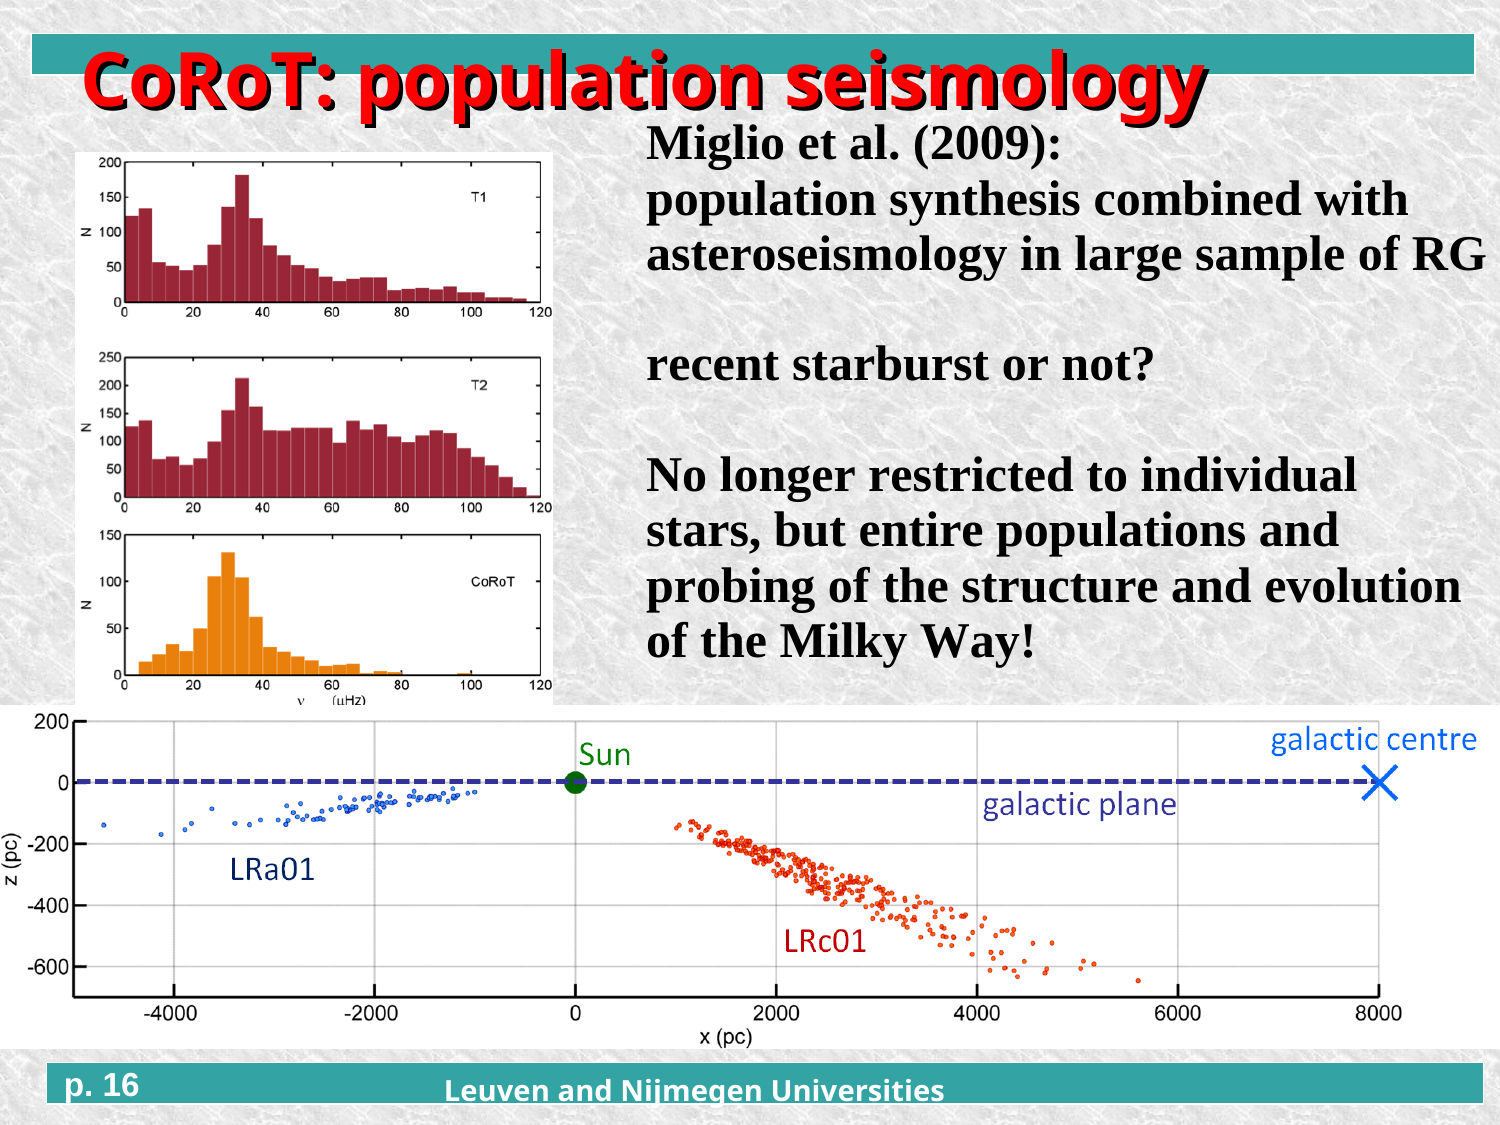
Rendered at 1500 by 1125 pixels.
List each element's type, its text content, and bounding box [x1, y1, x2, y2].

picture [0, 0, 1500, 1125]
text_box Miglio et al. (2009): population synthesis combined with asteroseismology in large sample of RG recent starburst or not? No longer restricted to individual stars, but entire populations and probing of the structure and evolution of the Milky Way! [645, 115, 1500, 669]
title CoRoT: population seismology [30, 0, 1500, 179]
